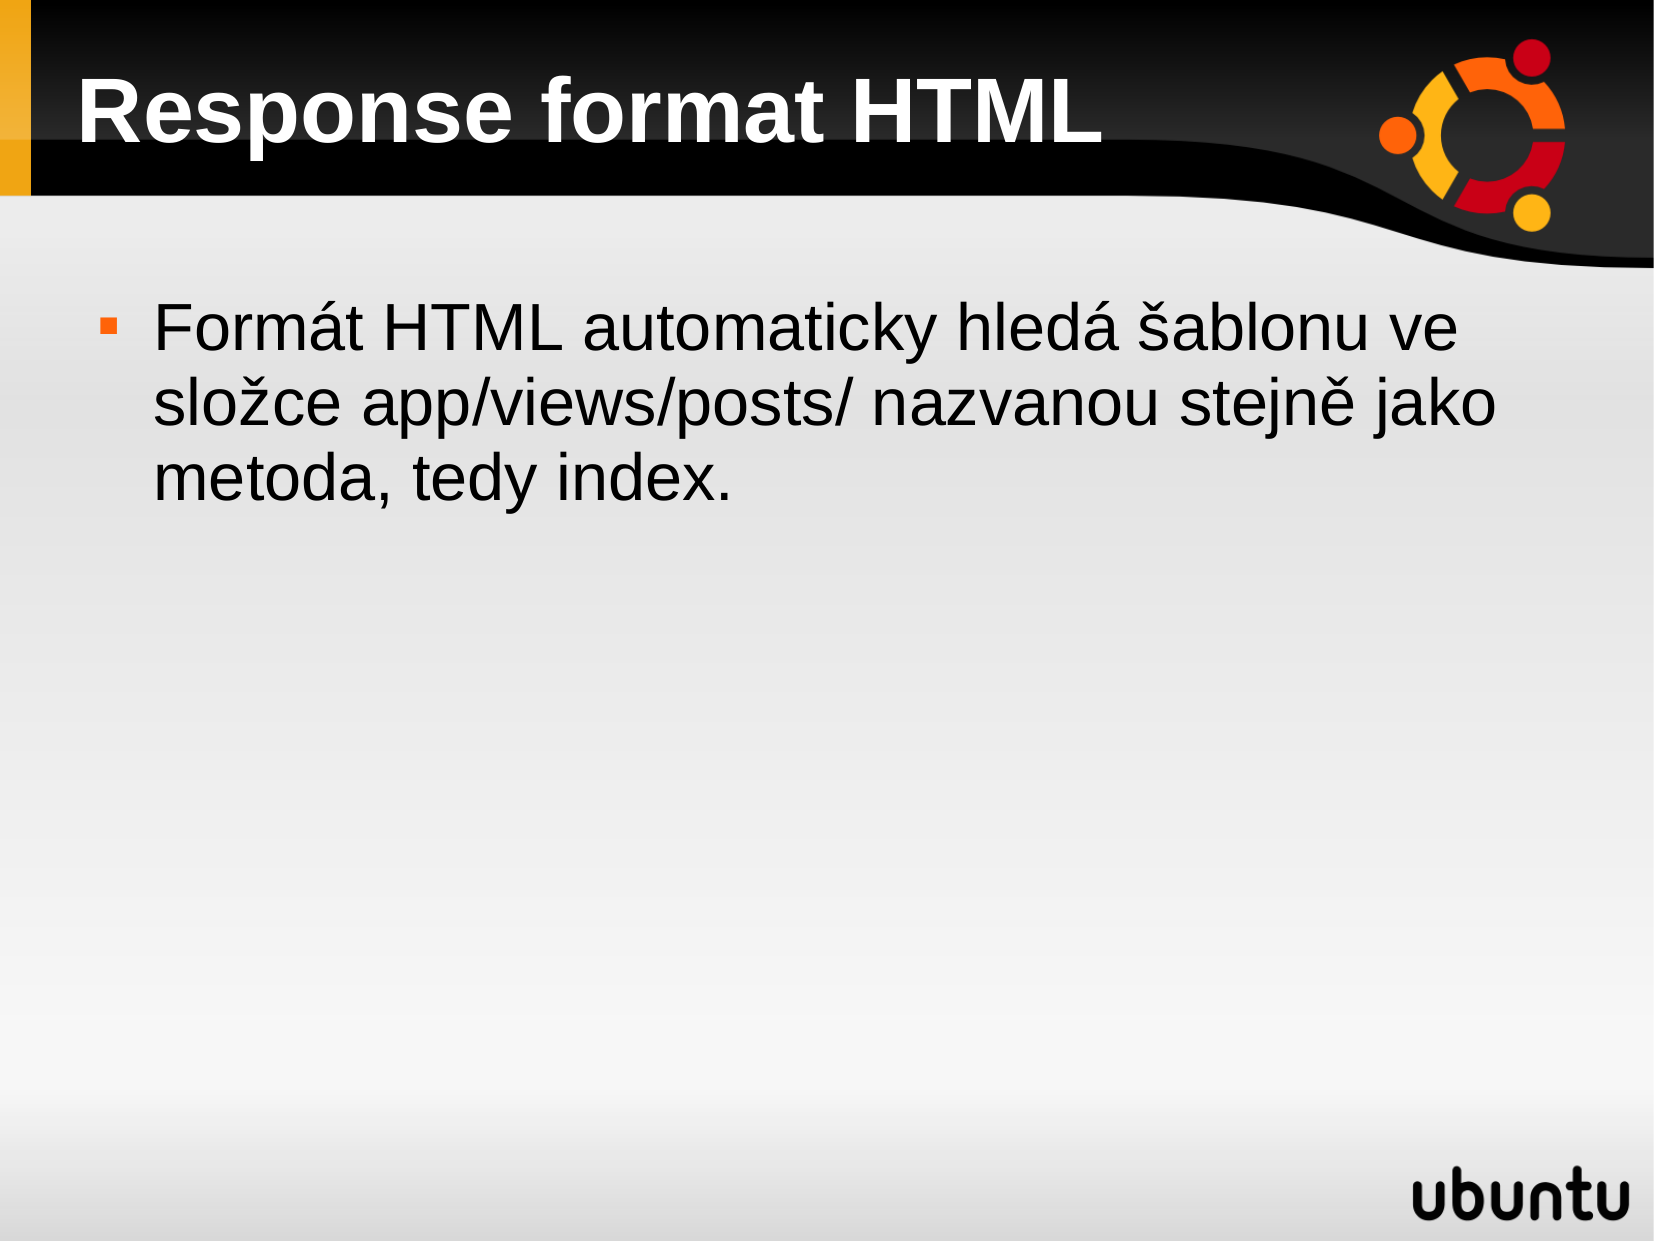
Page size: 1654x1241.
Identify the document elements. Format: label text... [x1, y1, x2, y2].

picture [0, 0, 1654, 1241]
title Response format HTML [76, 14, 1565, 207]
list Formát HTML automaticky hledá šablonu ve složce app/views/posts/ nazvanou stejně jako metoda, tedy index. [82, 290, 1571, 1094]
